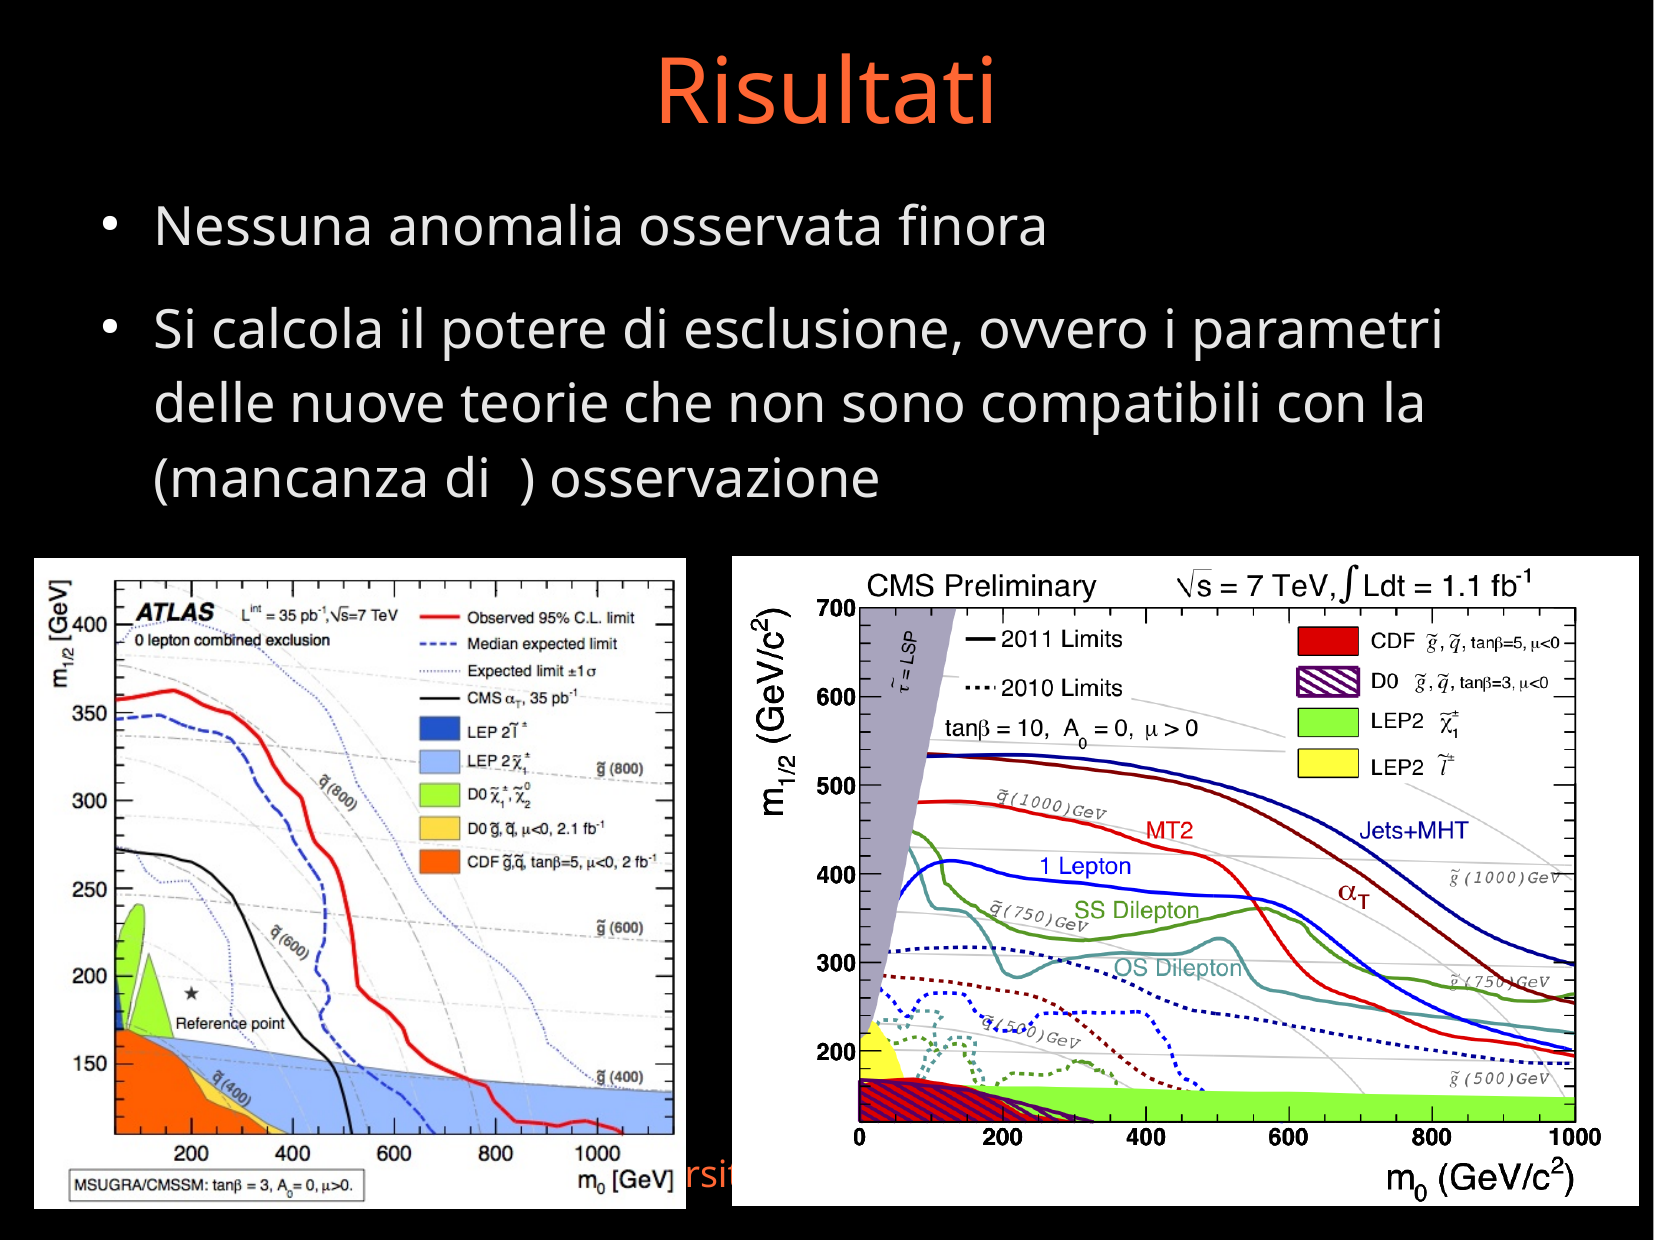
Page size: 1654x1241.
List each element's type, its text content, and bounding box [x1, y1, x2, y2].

list Nessuna anomalia osservata finora Si calcola il potere di esclusione, ovvero i parametri delle nuove teorie che non sono compatibili con la (mancanza di ) osservazione [82, 187, 1571, 1094]
picture [34, 558, 686, 1209]
title Risultati [82, 19, 1571, 157]
picture [732, 556, 1639, 1206]
